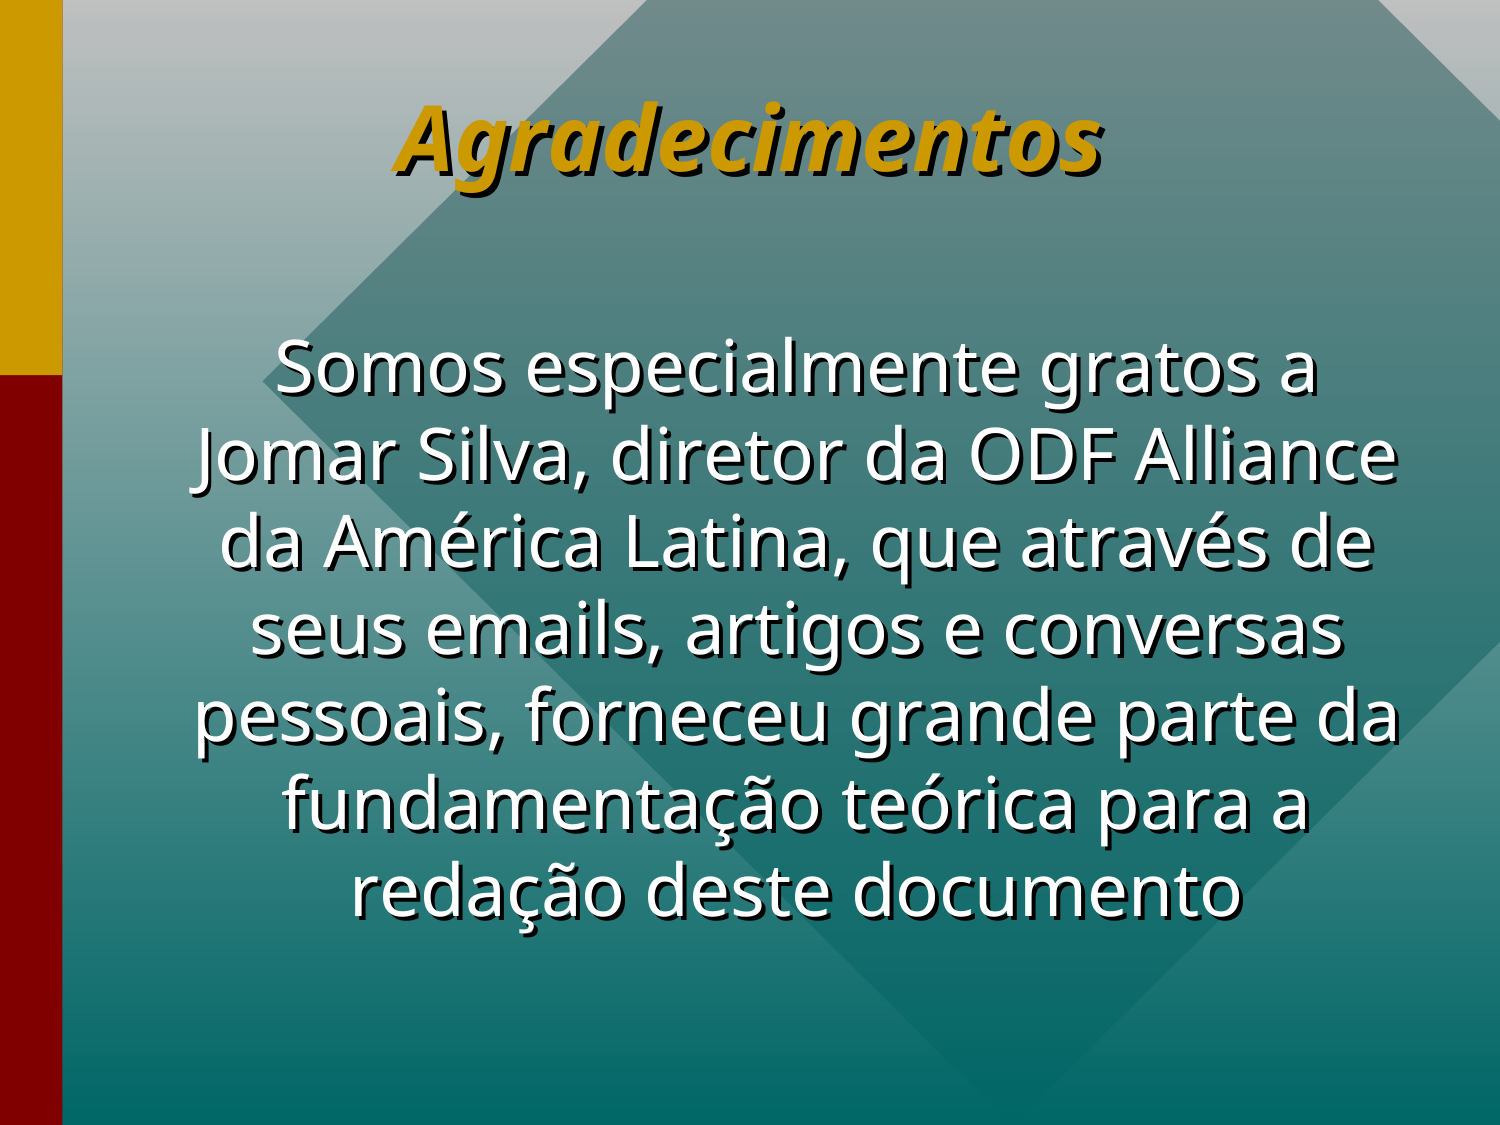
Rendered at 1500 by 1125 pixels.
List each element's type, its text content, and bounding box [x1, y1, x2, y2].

list Somos especialmente gratos a Jomar Silva, diretor da ODF Alliance da América Latina, que através de seus emails, artigos e conversas pessoais, forneceu grande parte da fundamentação teórica para a redação deste documento [177, 312, 1418, 1022]
title Agradecimentos [150, 0, 1351, 292]
